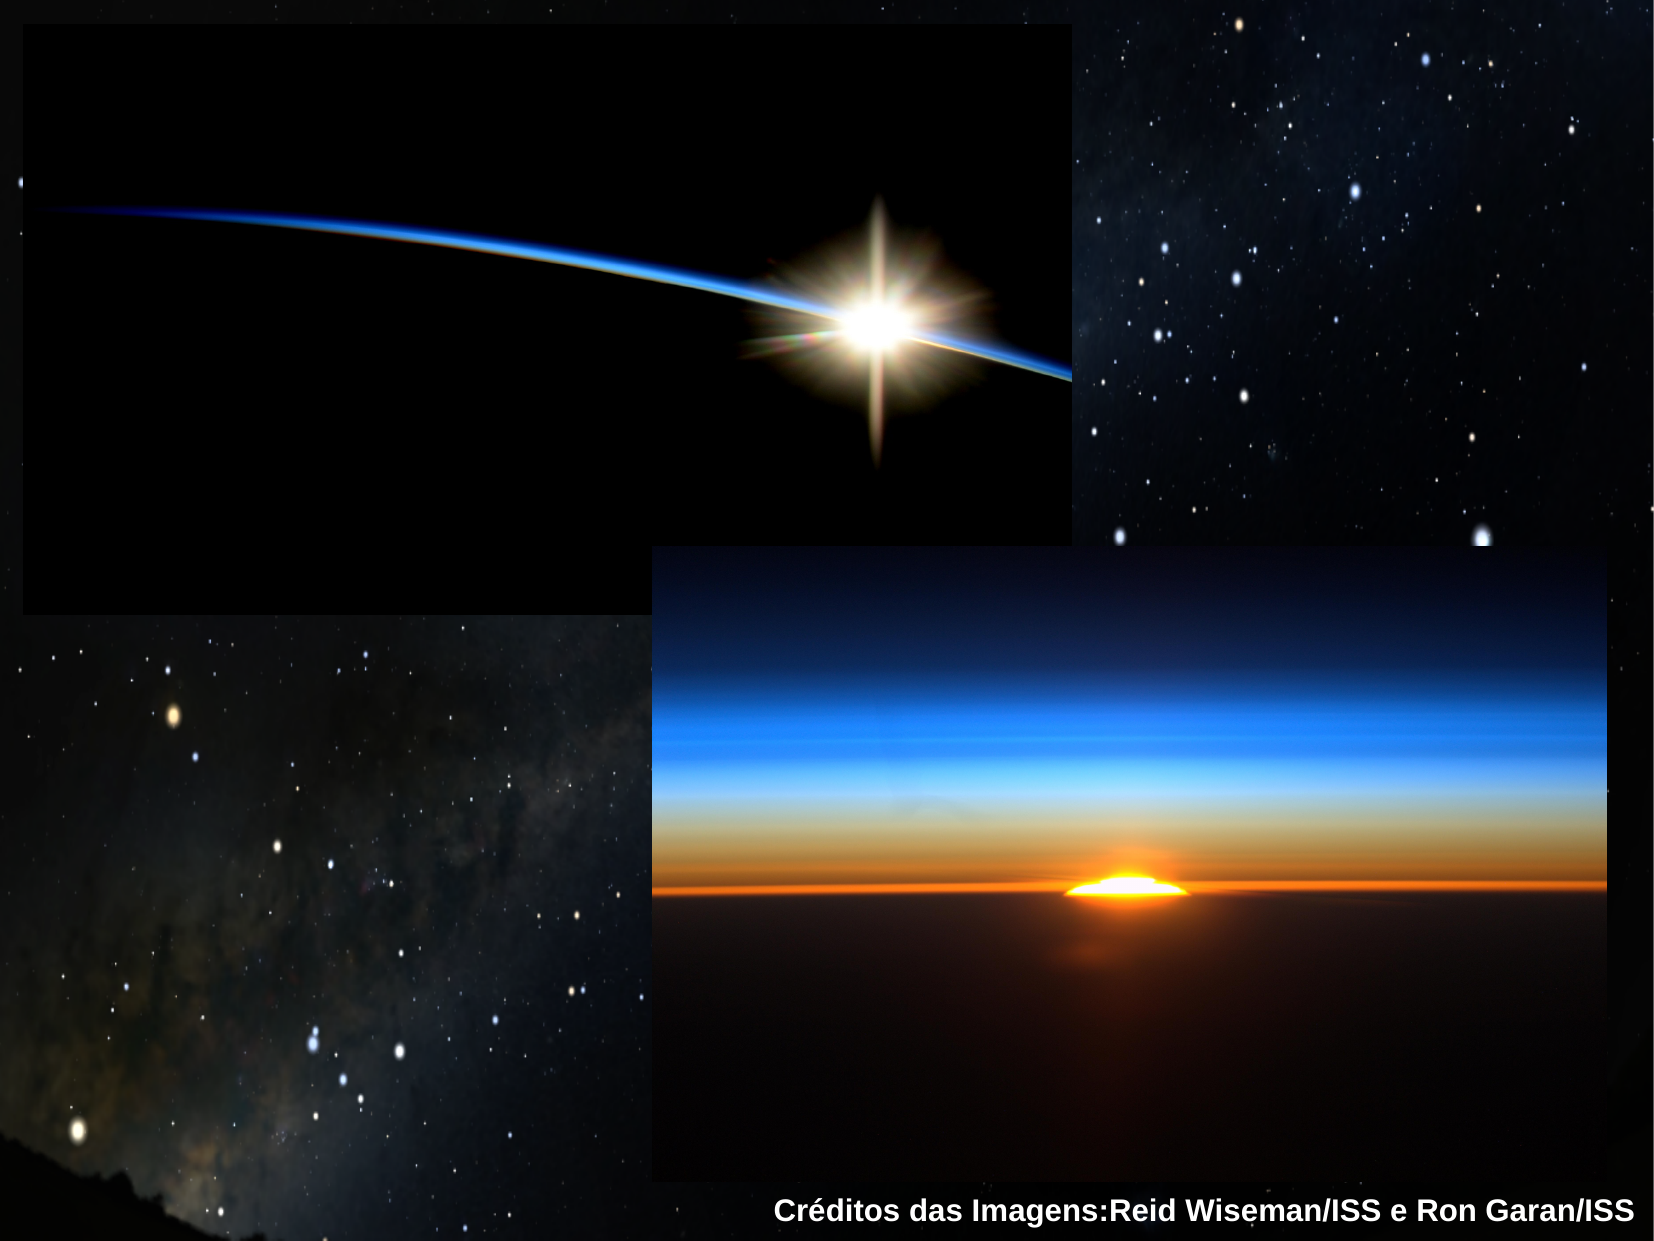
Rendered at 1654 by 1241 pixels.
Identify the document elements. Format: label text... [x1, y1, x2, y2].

text_box Créditos das Imagens:Reid Wiseman/ISS e Ron Garan/ISS [0, 1193, 1637, 1241]
picture [0, 0, 1654, 1241]
